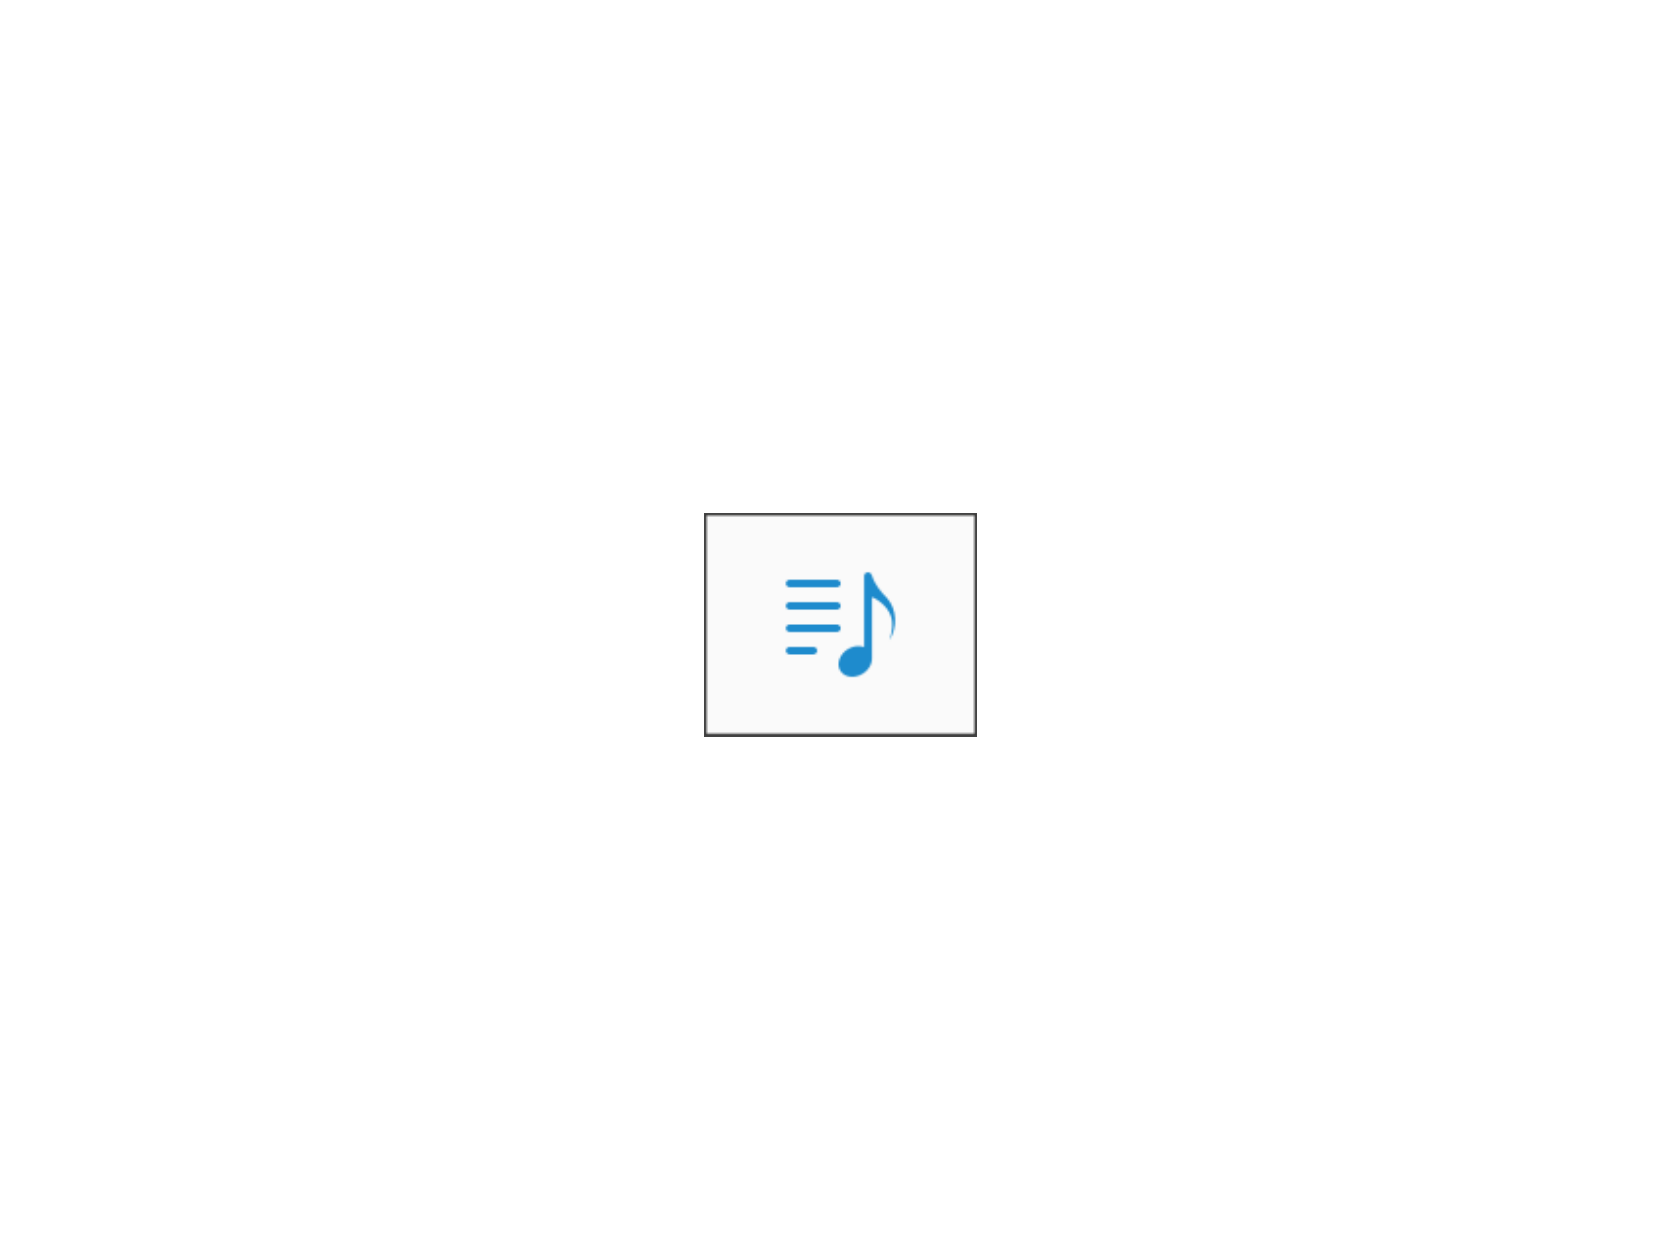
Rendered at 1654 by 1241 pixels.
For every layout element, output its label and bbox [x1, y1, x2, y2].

text_box [703, 512, 979, 738]
